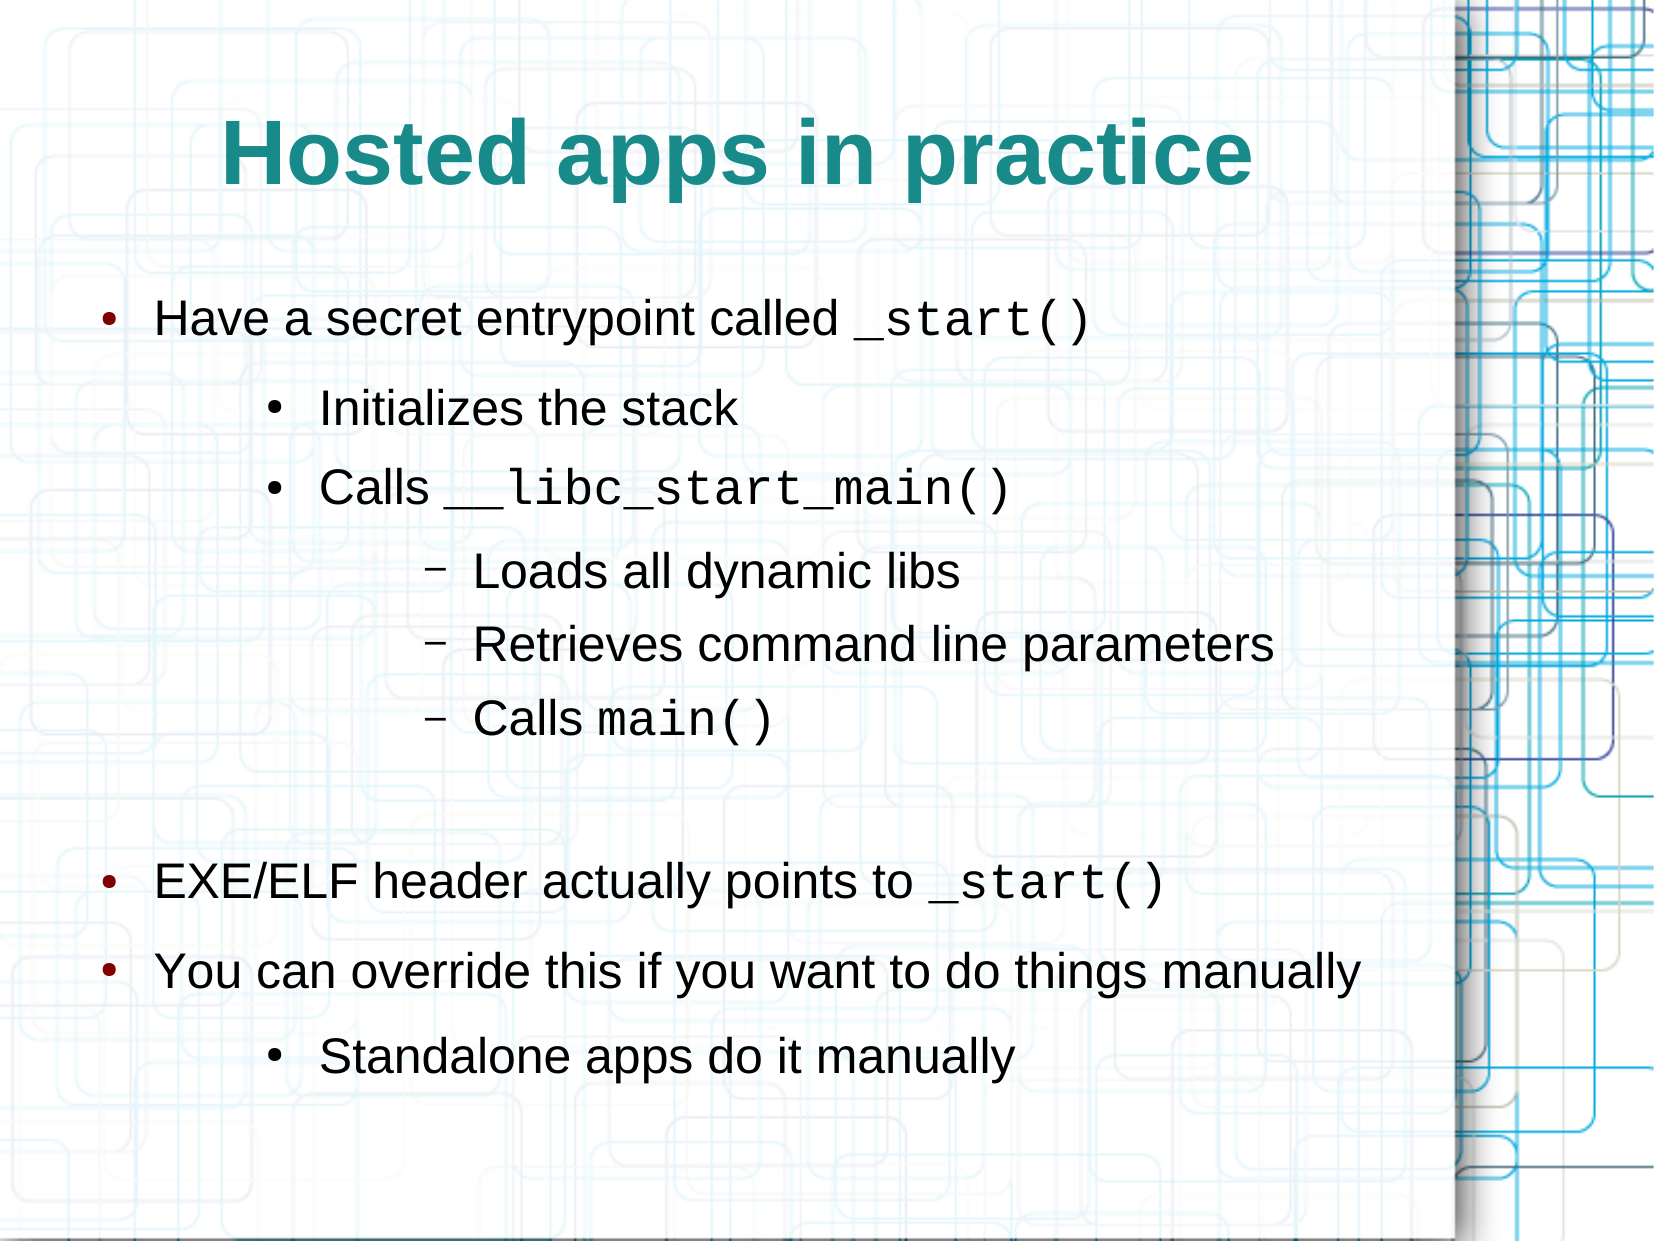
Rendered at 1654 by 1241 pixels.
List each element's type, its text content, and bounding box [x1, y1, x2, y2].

title Hosted apps in practice [59, 49, 1418, 257]
list Have a secret entrypoint called _start() Initializes the stack Calls __libc_start_main() Loads all dynamic libs Retrieves command line parameters Calls main() EXE/ELF header actually points to _start() You can override this if you want to do things manually Standalone apps do it manually [82, 290, 1418, 1241]
picture [0, 0, 1654, 1241]
